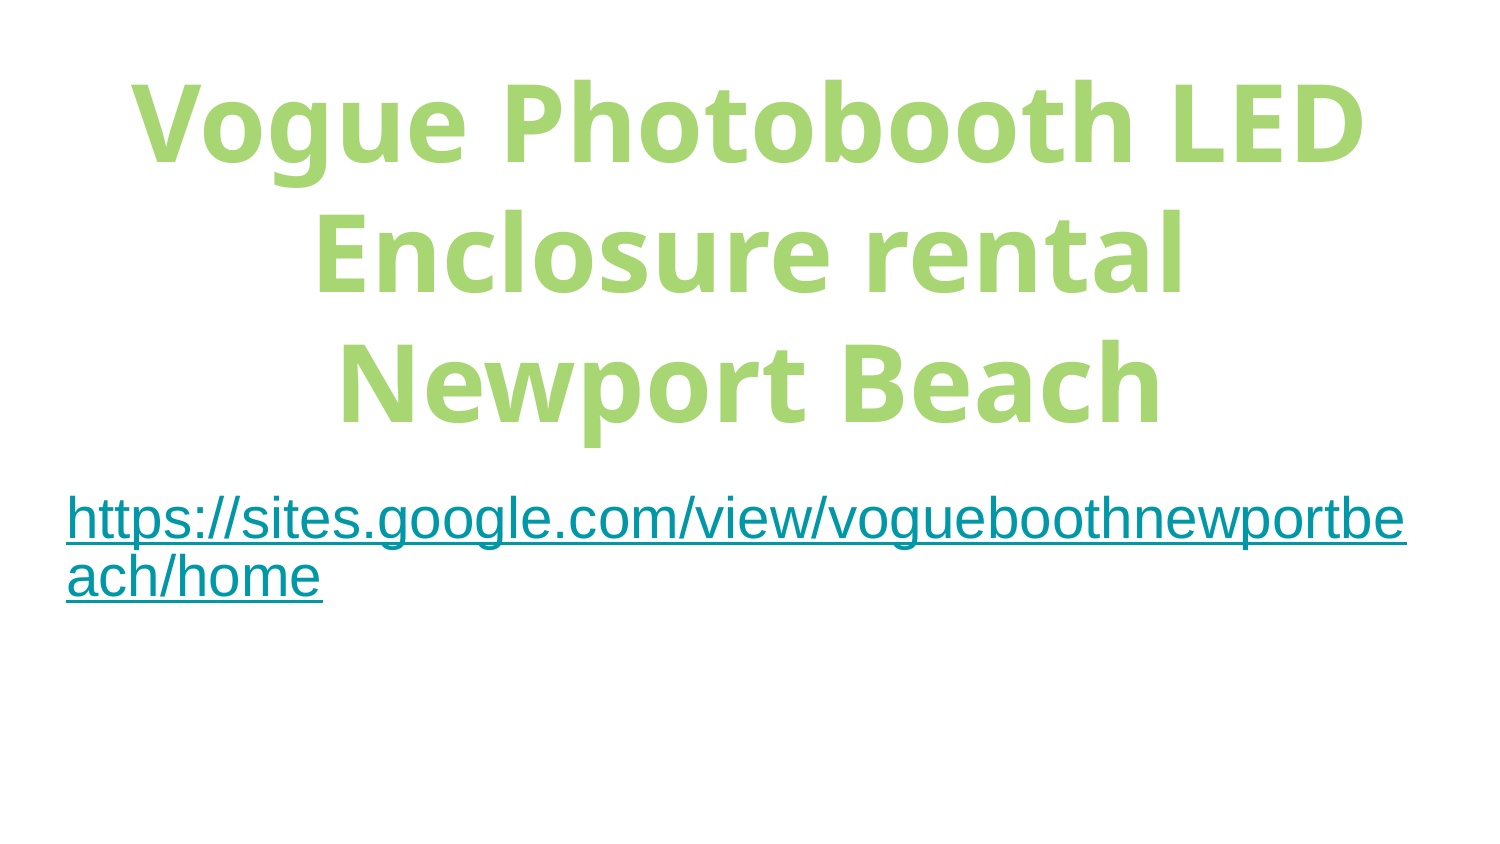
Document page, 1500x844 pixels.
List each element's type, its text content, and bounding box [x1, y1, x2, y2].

subtitle https://sites.google.com/view/vogueboothnewportbeach/home [51, 464, 1449, 595]
title Vogue Photobooth LED Enclosure rental Newport Beach [51, 122, 1449, 459]
